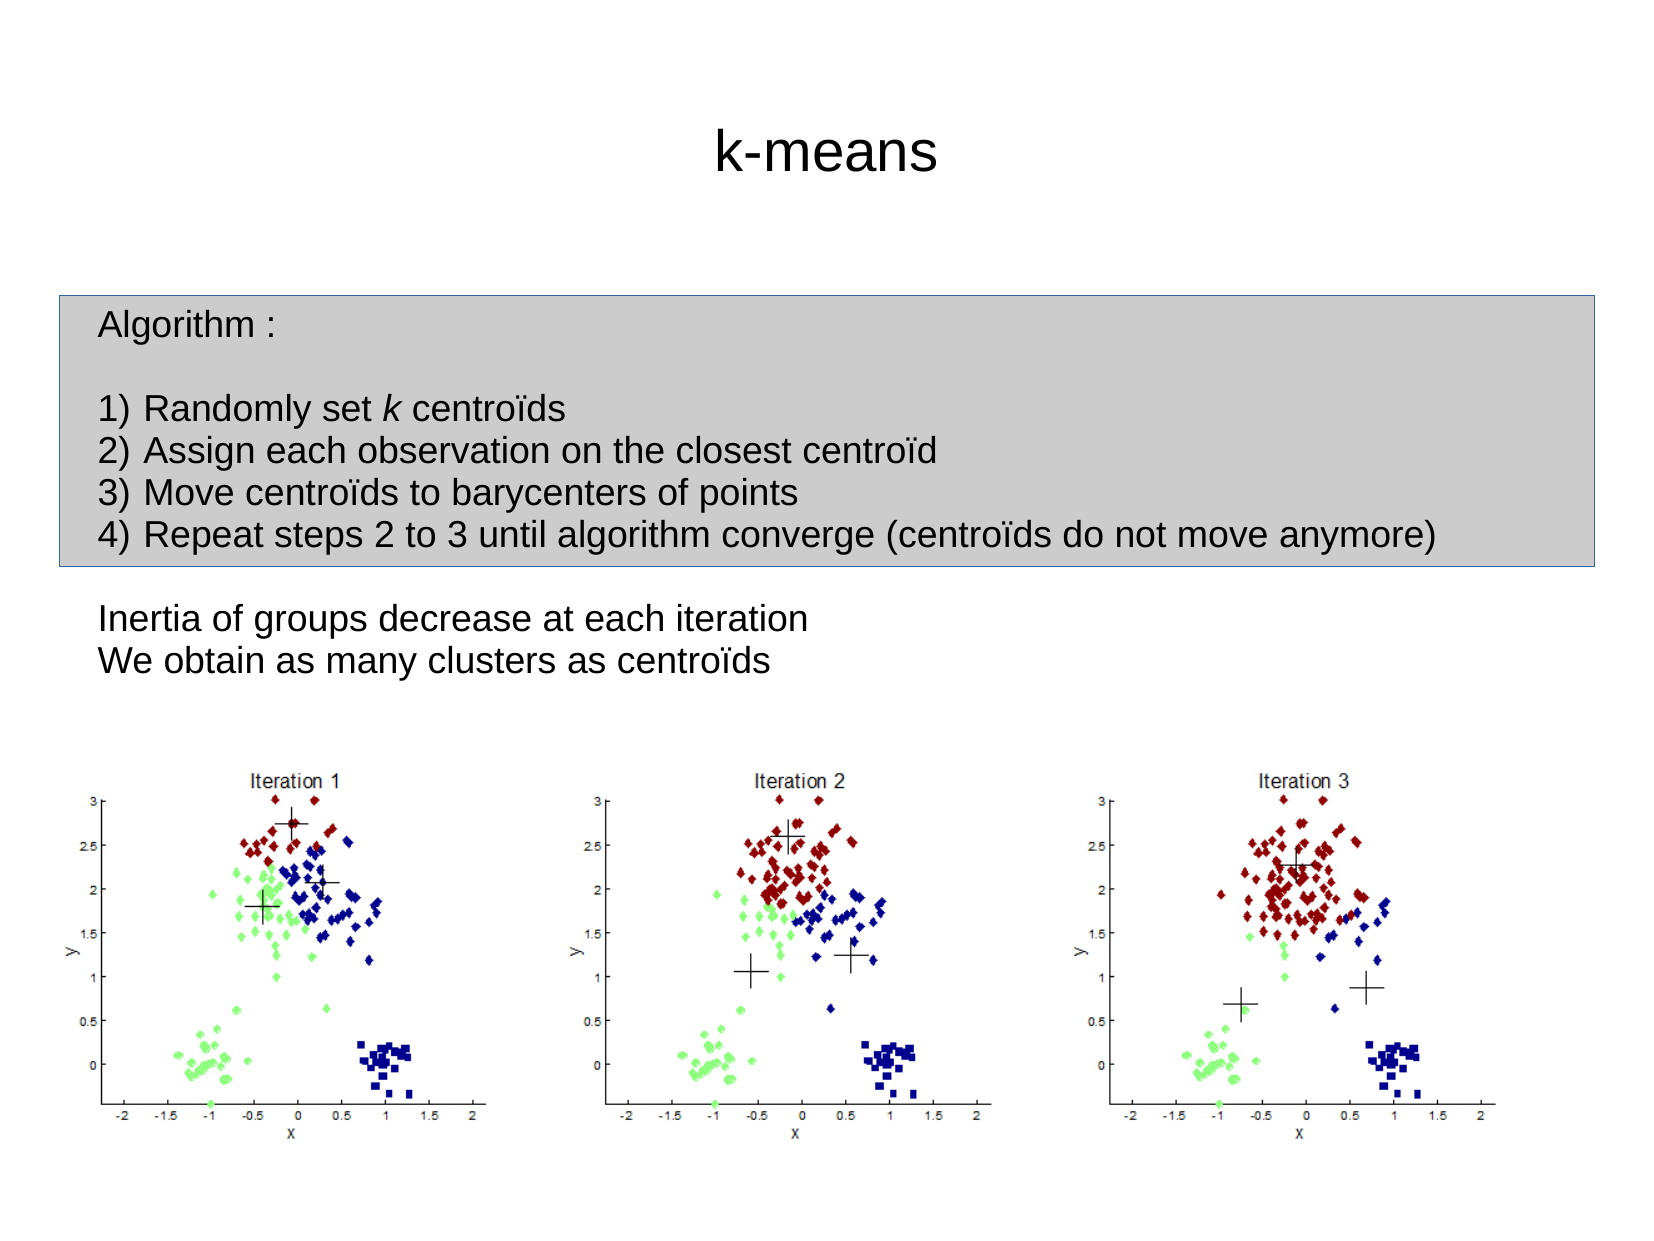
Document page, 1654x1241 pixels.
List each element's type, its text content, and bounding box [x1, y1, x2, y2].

picture [1039, 816, 1512, 1158]
picture [56, 767, 508, 1158]
text_box Algorithm : Randomly set k centroïds Assign each observation on the closest centroïd Move centroïds to barycenters of points Repeat steps 2 to 3 until algorithm converge (centroïds do not move anymore) Inertia of groups decrease at each iteration We obtain as many clusters as centroïds [82, 213, 1571, 816]
text_box [1571, 295, 1595, 567]
text_box [59, 295, 82, 567]
picture [549, 816, 1010, 1158]
title k-means [0, 90, 1654, 213]
